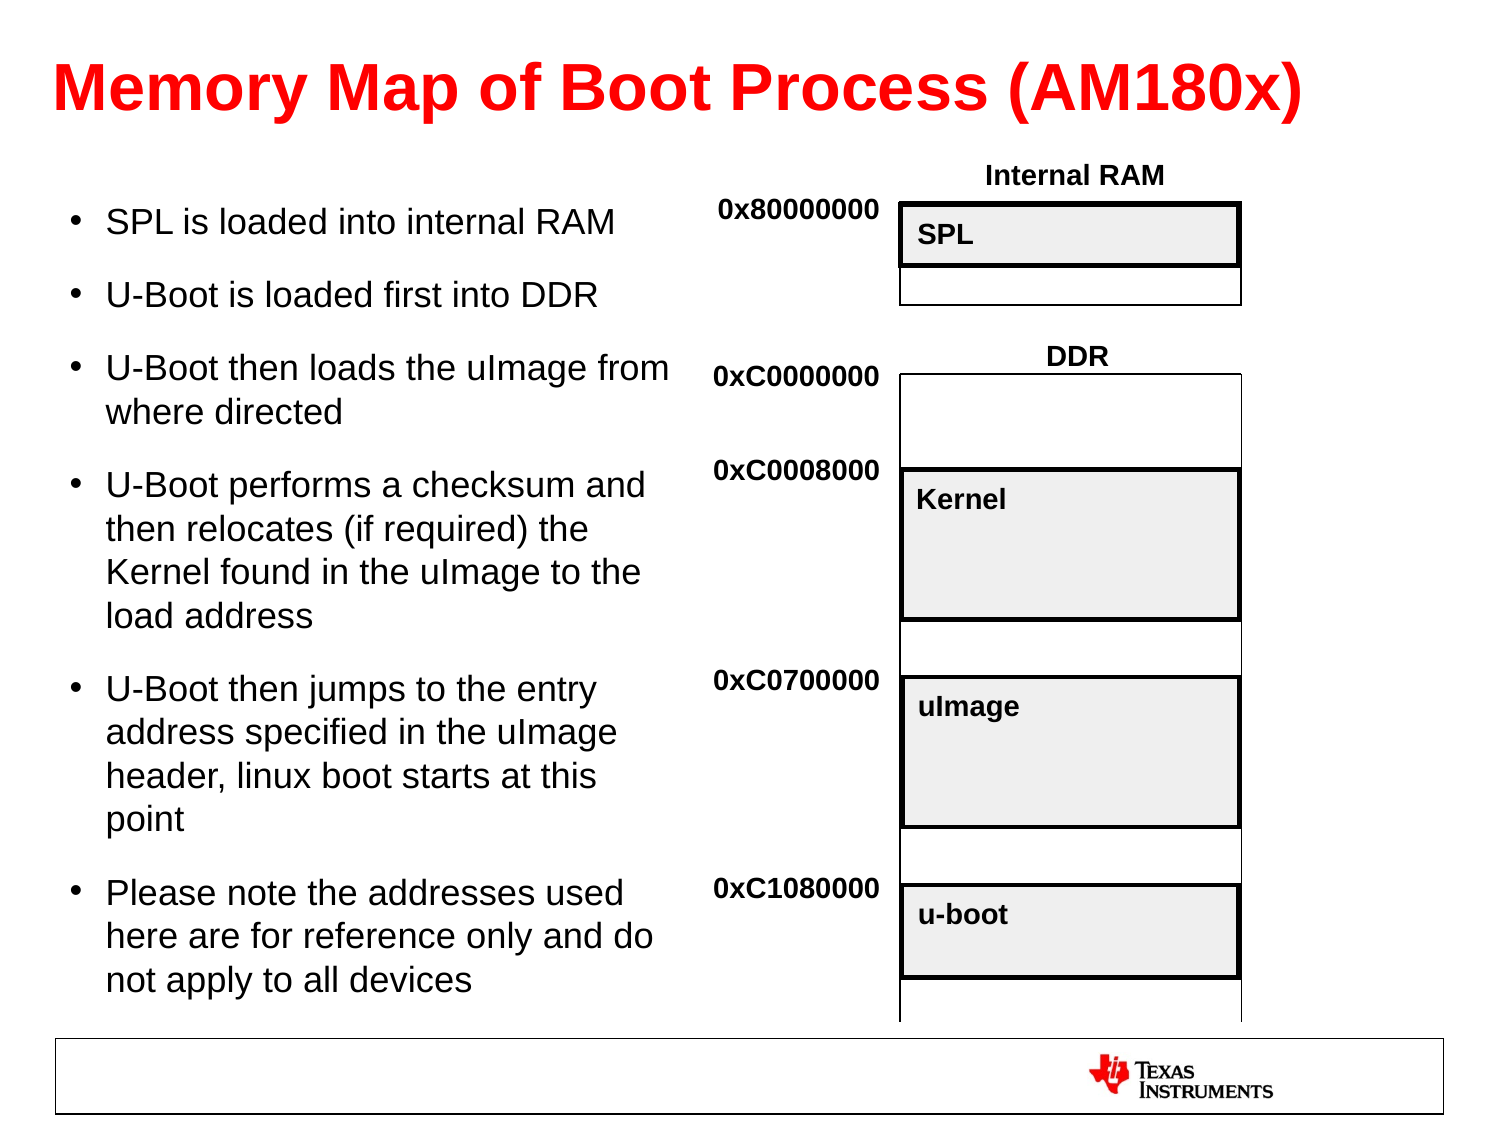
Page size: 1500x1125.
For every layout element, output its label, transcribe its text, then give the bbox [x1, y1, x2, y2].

text_box 0xC0000000 [692, 349, 895, 400]
text_box [900, 204, 1238, 266]
text_box 0xC0700000 [693, 653, 896, 704]
text_box DDR [976, 329, 1179, 381]
text_box [901, 885, 1239, 978]
text_box u-boot [903, 887, 1024, 939]
text_box [902, 677, 1240, 828]
text_box SPL [902, 207, 990, 258]
text_box 0x80000000 [693, 182, 896, 233]
text_box 0xC1080000 [693, 861, 896, 913]
text_box Internal RAM [950, 148, 1201, 200]
text_box 0xC0008000 [693, 443, 896, 495]
picture [1087, 1052, 1274, 1099]
title Memory Map of Boot Process (AM180x) [37, 23, 1426, 158]
text_box [902, 469, 1240, 620]
text_box Kernel [901, 472, 1023, 523]
list SPL is loaded into internal RAM U-Boot is loaded first into DDR U-Boot then loads the uImage from where directed U-Boot performs a checksum and then relocates (if required) the Kernel found in the uImage to the load address U-Boot then jumps to the entry address specified in the uImage header, linux boot starts at this point Please note the addresses used here are for reference only and do not apply to all devices [54, 190, 694, 1015]
text_box uImage [903, 679, 1036, 731]
